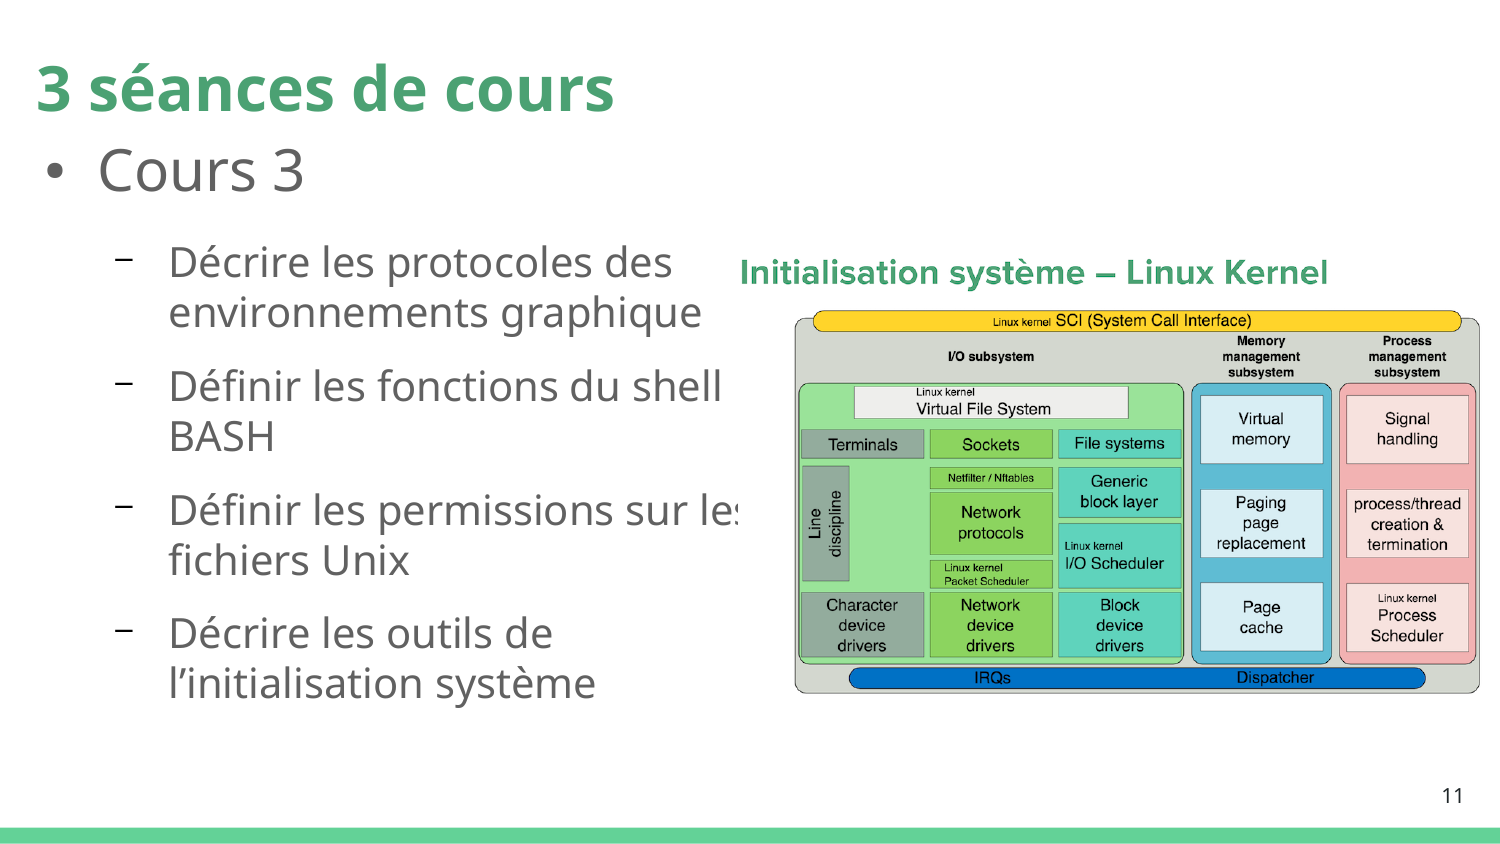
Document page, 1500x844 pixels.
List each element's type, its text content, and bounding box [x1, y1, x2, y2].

title 3 séances de cours [21, 23, 1420, 117]
picture [738, 253, 1485, 696]
slide_number <numéro> [1389, 764, 1480, 830]
list Cours 3 Décrire les protocoles des environnements graphique Définir les fonctions du shell BASH Définir les permissions sur les fichiers Unix Décrire les outils de l’initialisation système [11, 106, 798, 842]
